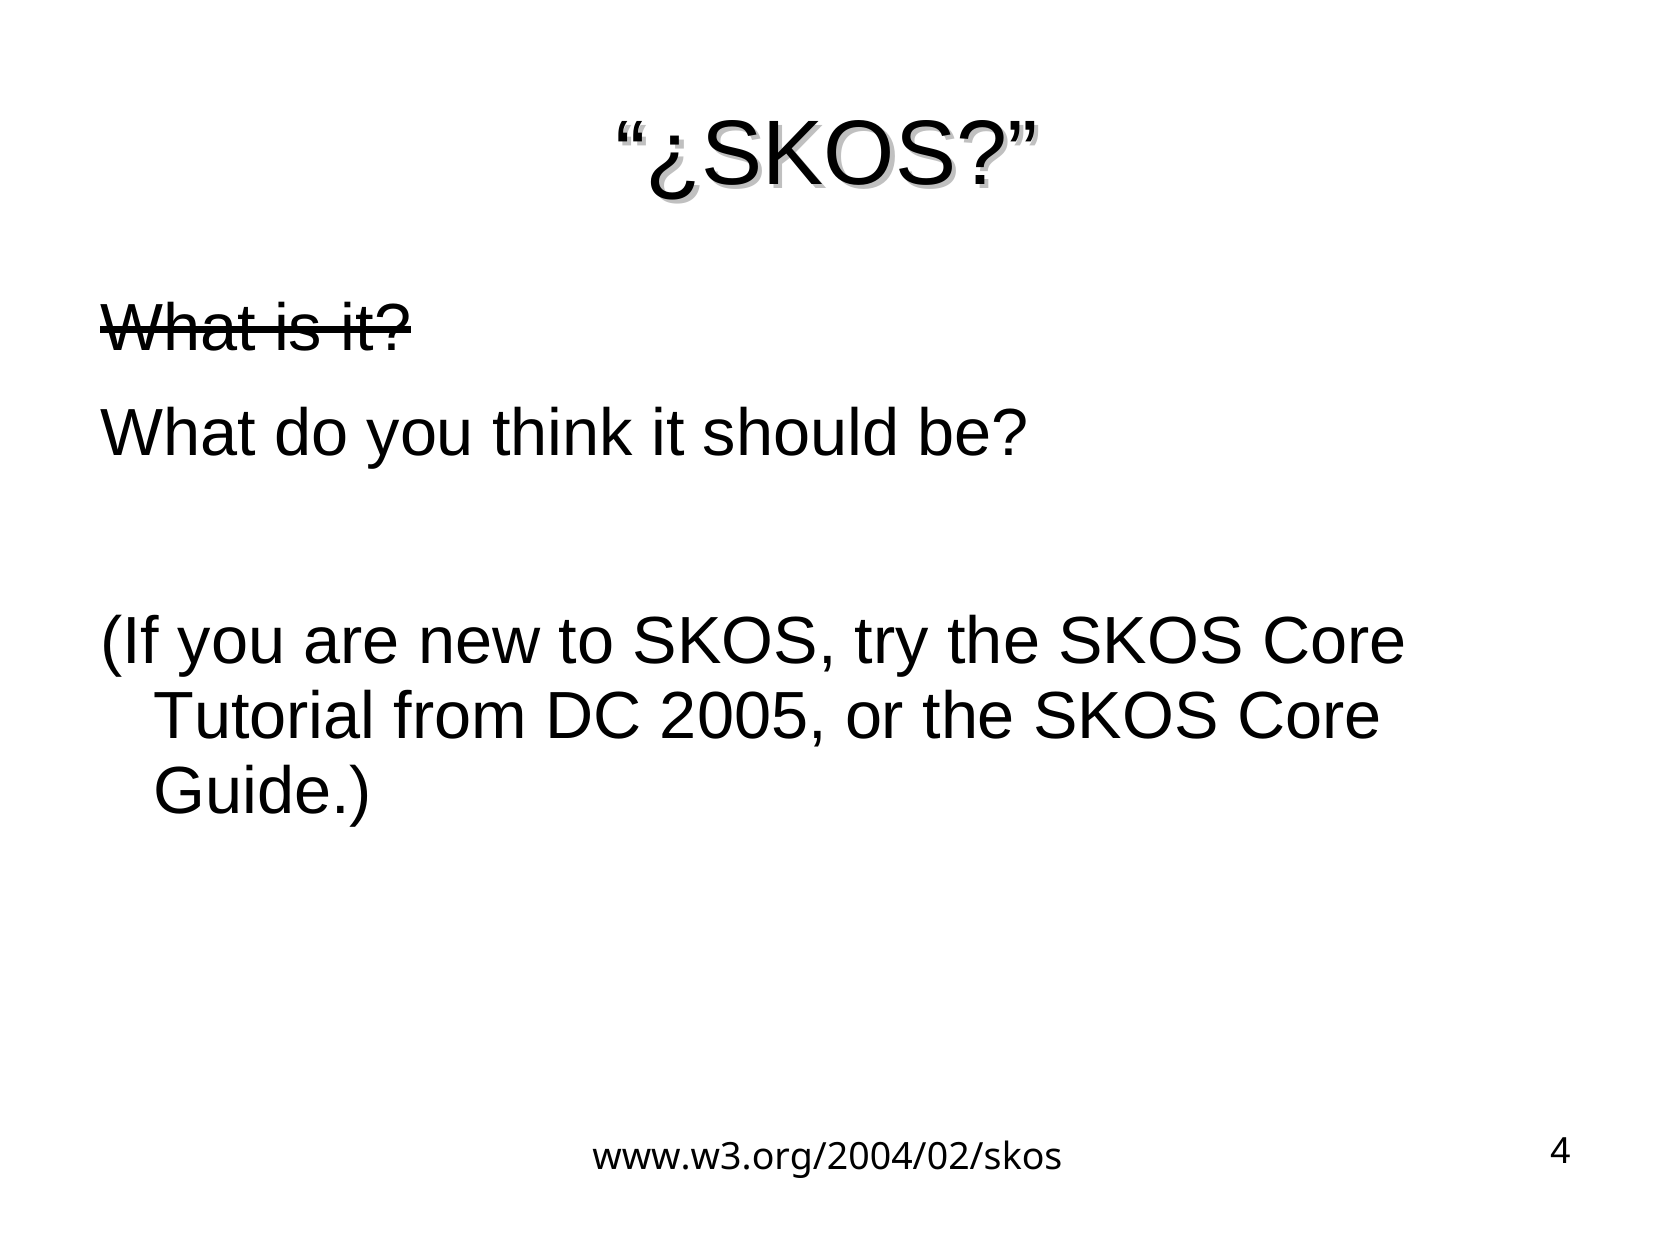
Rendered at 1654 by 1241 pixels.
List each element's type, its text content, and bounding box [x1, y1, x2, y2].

title “¿SKOS?” [82, 49, 1571, 257]
list What is it? What do you think it should be? (If you are new to SKOS, try the SKOS Core Tutorial from DC 2005, or the SKOS Core Guide.) [82, 290, 1571, 1109]
